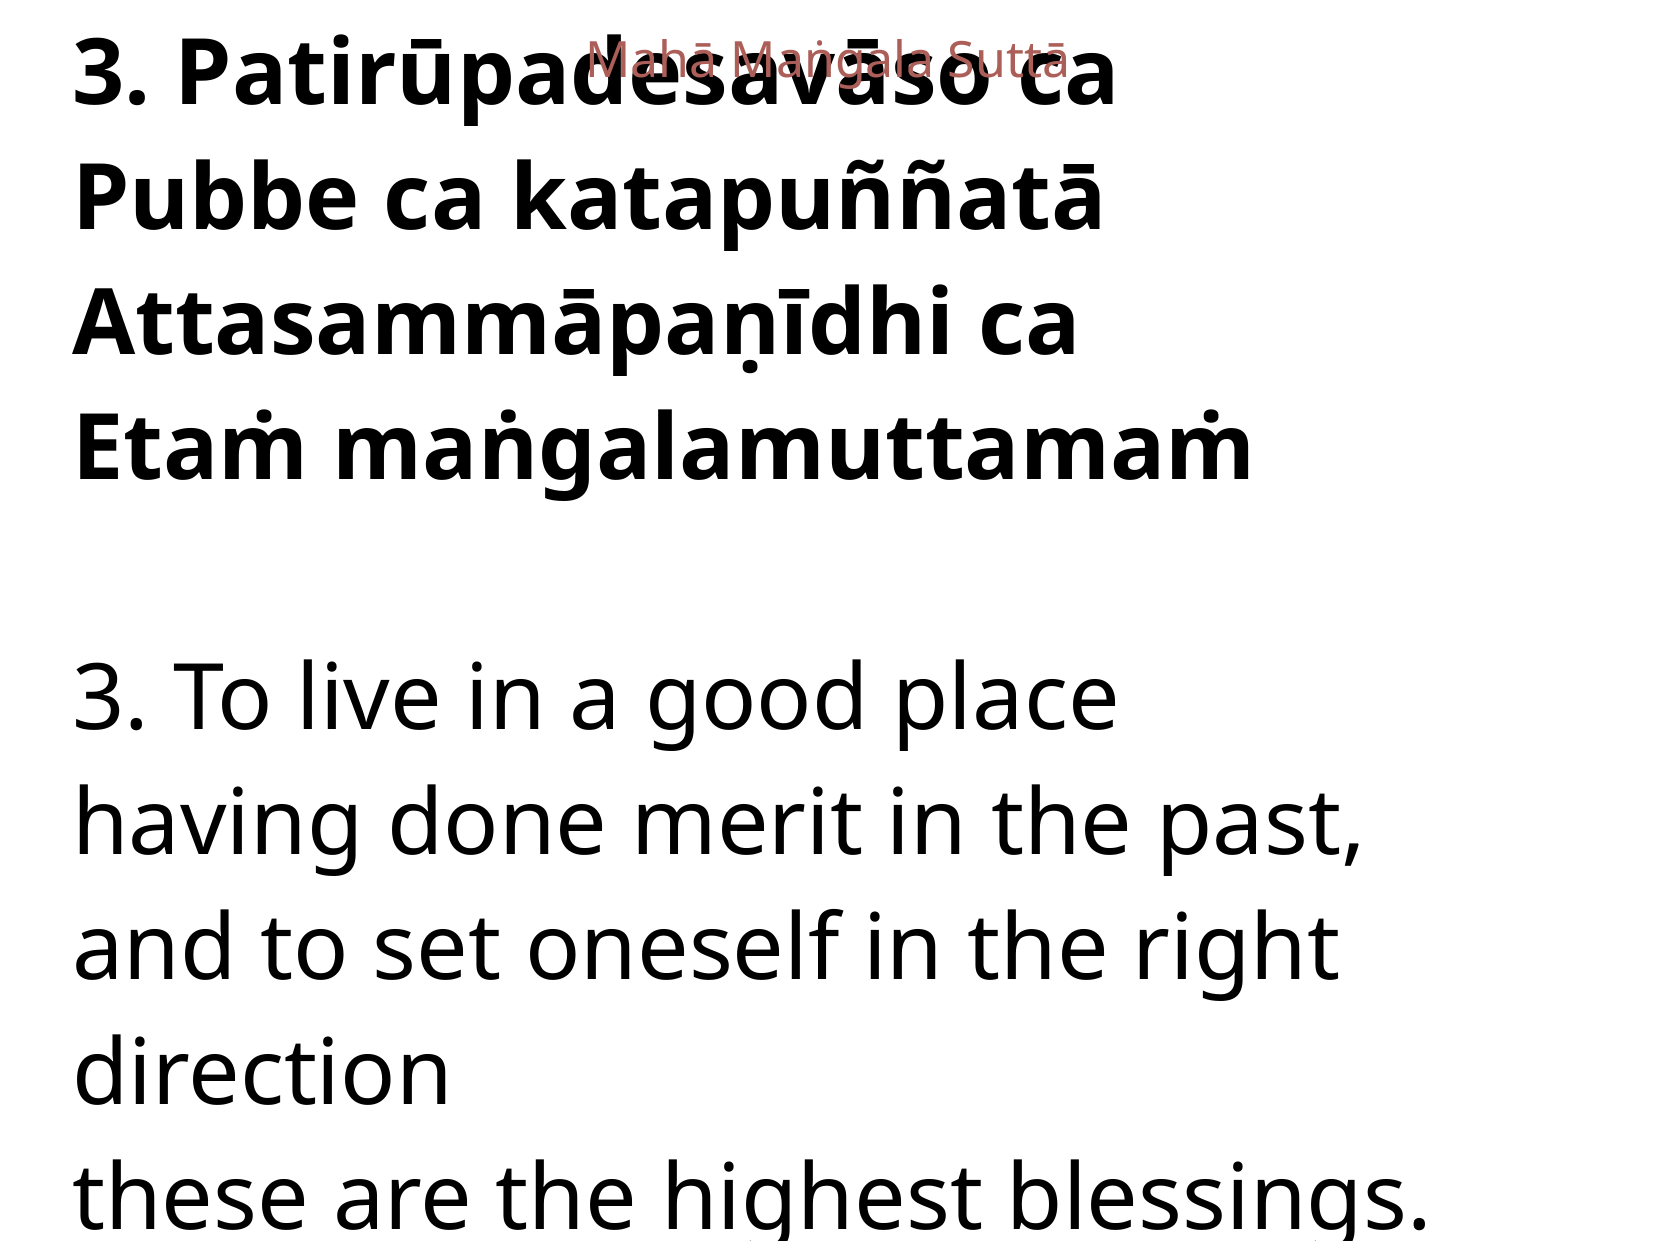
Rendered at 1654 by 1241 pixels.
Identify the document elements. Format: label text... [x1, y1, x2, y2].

text_box 3. Patirūpadesavāso ca Pubbe ca katapuññatā Attasammāpaṇīdhi ca Etaṁ maṅgalamuttamaṁ 3. To live in a good place having done merit in the past, and to set oneself in the right direction these are the highest blessings. [72, 97, 1631, 1203]
text_box Mahā Maṅgala Suttā [0, 16, 1653, 97]
